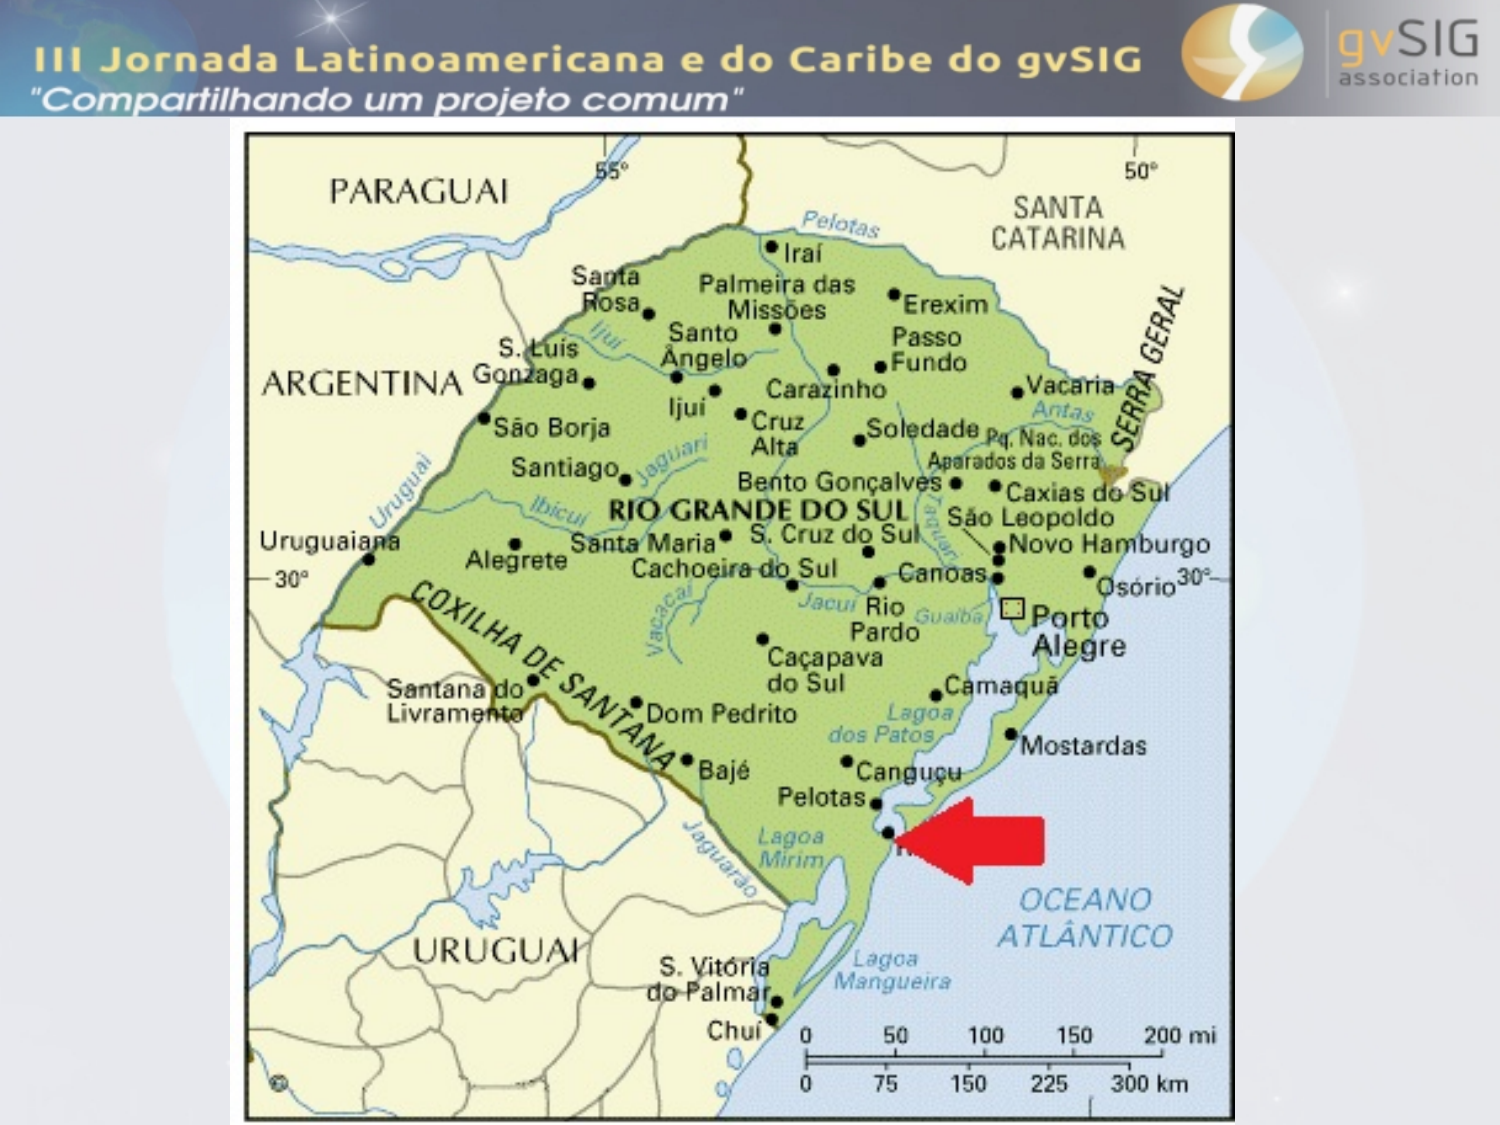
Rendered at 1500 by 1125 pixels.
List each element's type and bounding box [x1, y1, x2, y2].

picture [230, 118, 1235, 1125]
